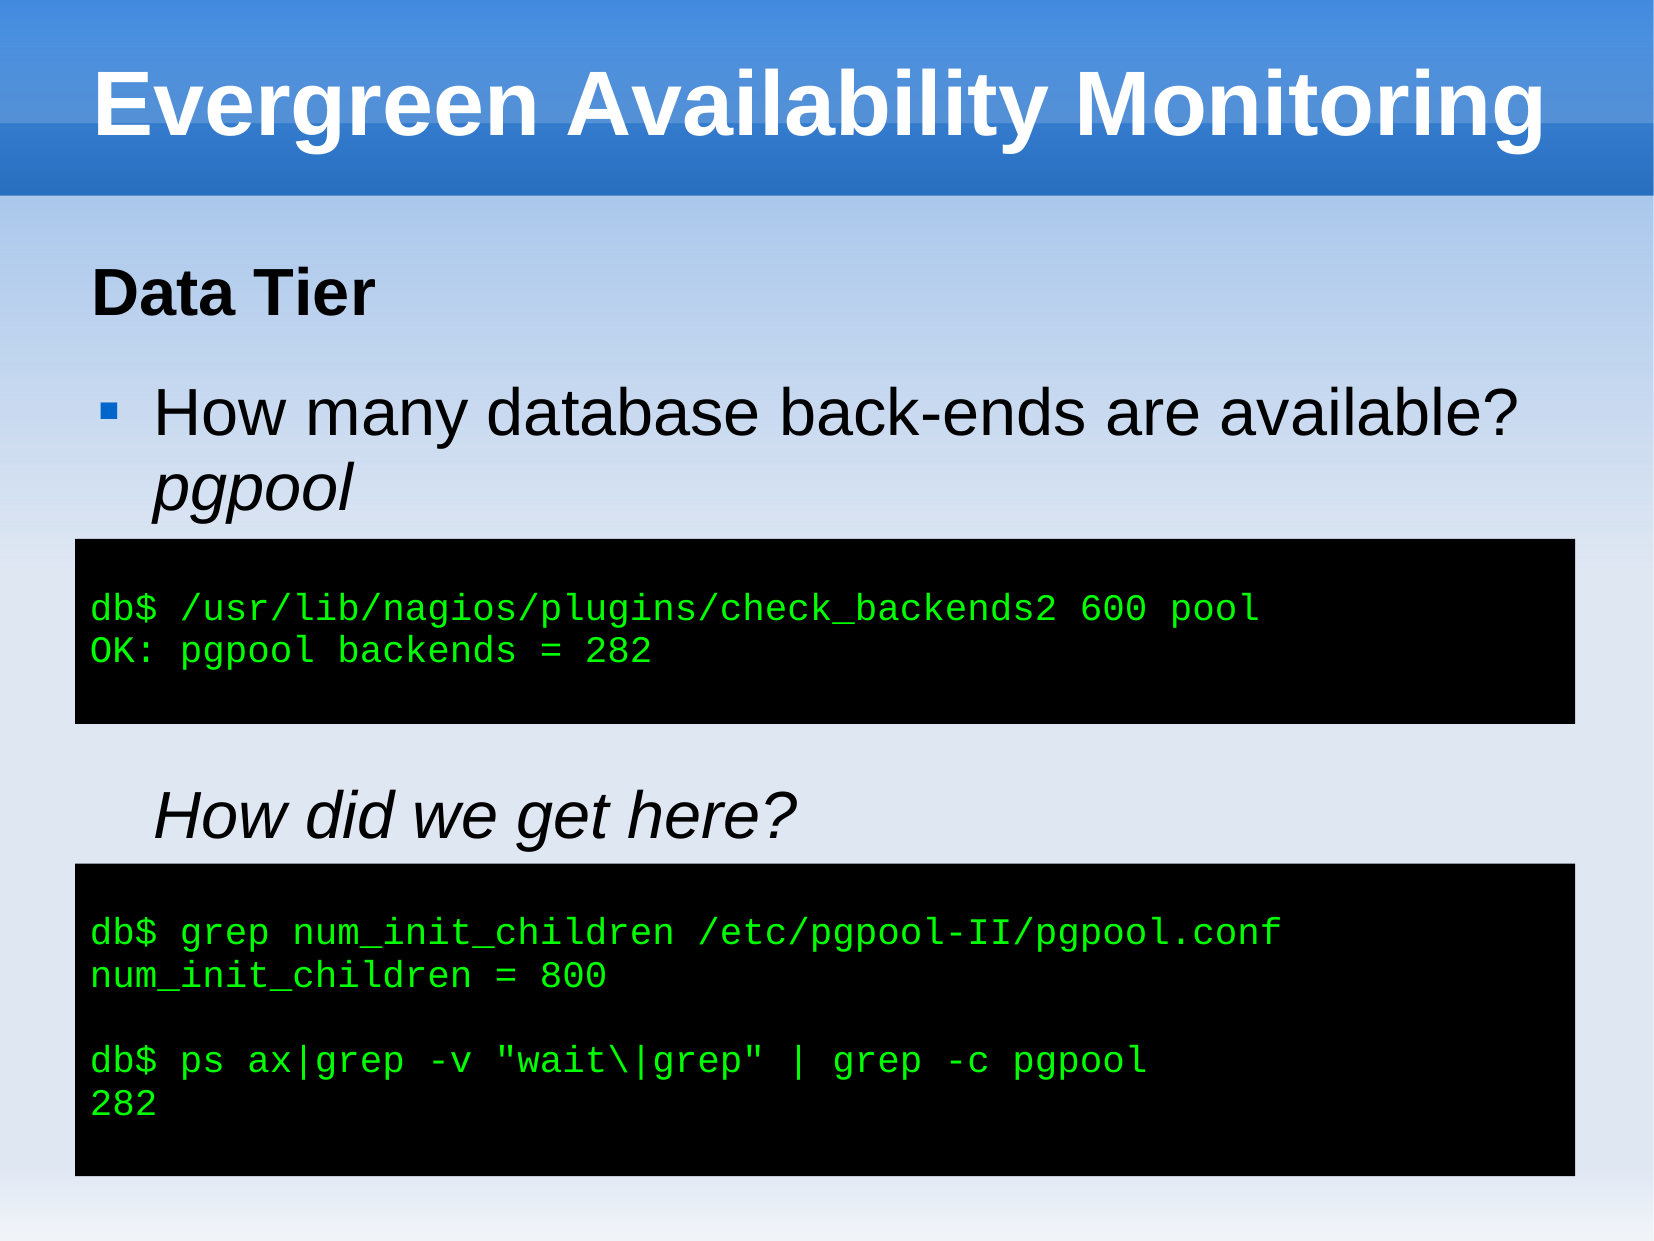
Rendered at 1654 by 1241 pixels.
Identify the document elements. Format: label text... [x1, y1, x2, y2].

list How many database back-ends are available? pgpool How did we get here? [82, 724, 1571, 863]
title Evergreen Availability Monitoring [76, 0, 1565, 208]
list How many database back-ends are available? pgpool How did we get here? [82, 375, 1571, 538]
text_box db$ /usr/lib/nagios/plugins/check_backends2 600 pool OK: pgpool backends = 282 [75, 538, 1576, 724]
picture [0, 0, 1654, 1241]
text_box Data Tier [76, 247, 393, 338]
text_box db$ grep num_init_children /etc/pgpool-II/pgpool.conf num_init_children = 800 db$ ps ax|grep -v "wait\|grep" | grep -c pgpool 282 [75, 863, 1576, 1177]
